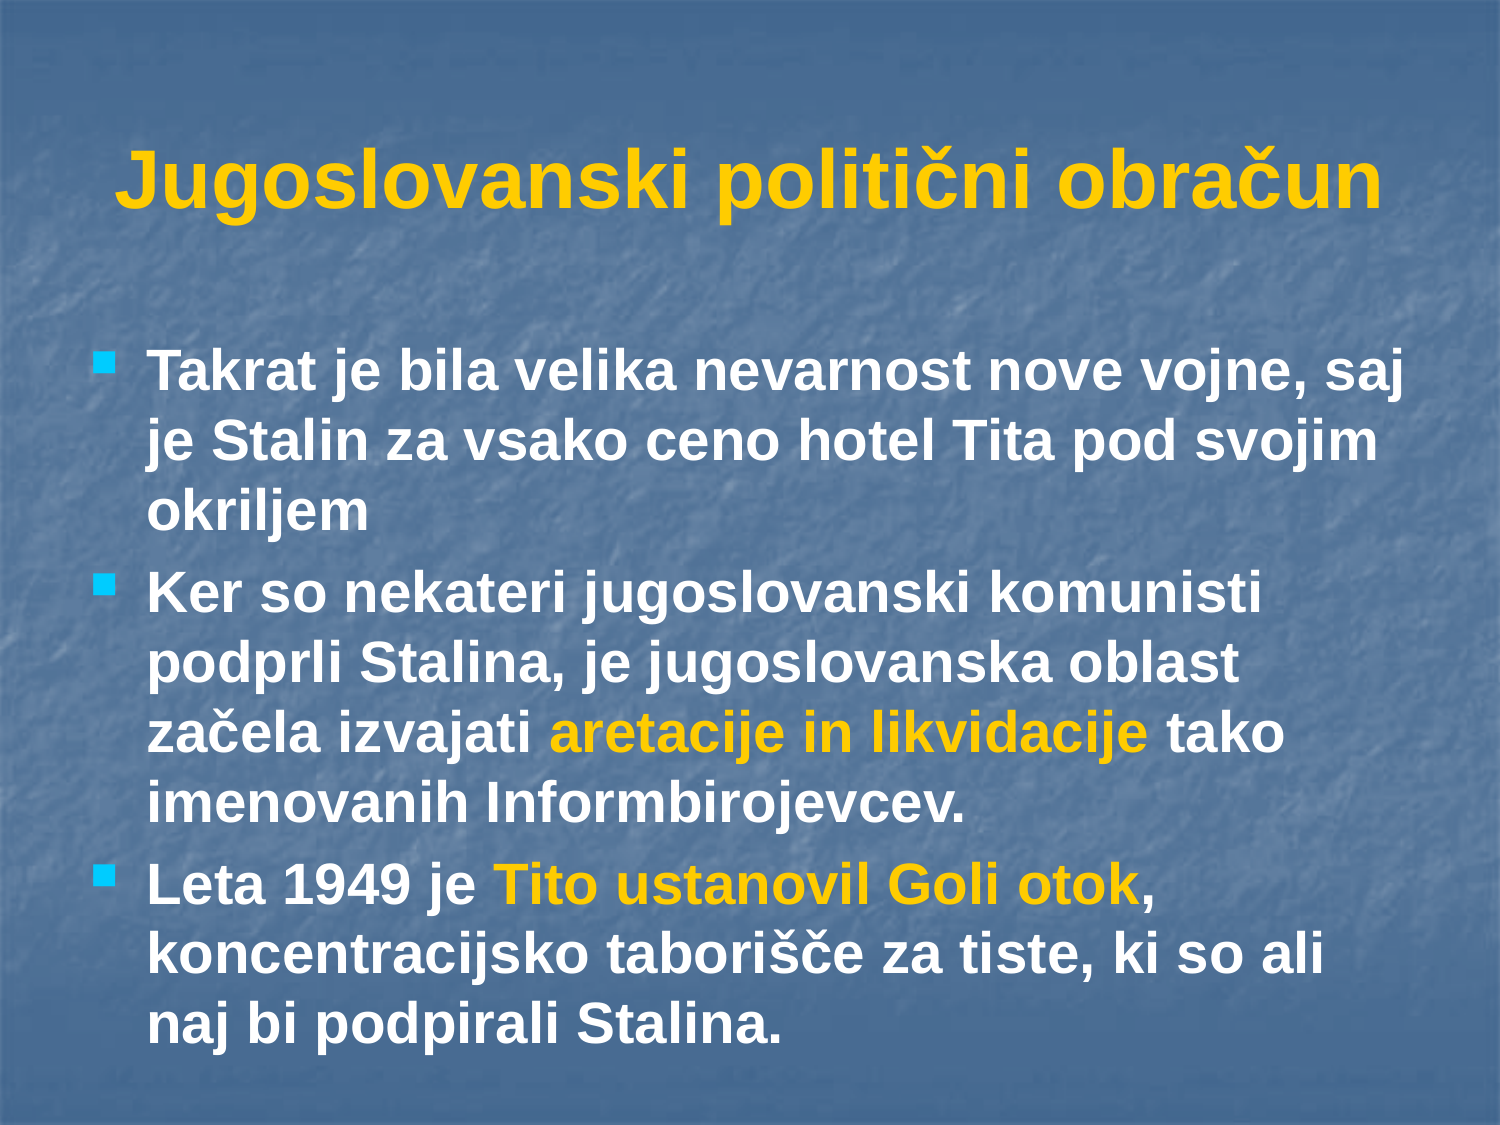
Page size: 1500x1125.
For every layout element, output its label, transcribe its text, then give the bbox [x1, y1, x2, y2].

list Takrat je bila velika nevarnost nove vojne, saj je Stalin za vsako ceno hotel Tita pod svojim okriljem Ker so nekateri jugoslovanski komunisti podprli Stalina, je jugoslovanska oblast začela izvajati aretacije in likvidacije tako imenovanih Informbirojevcev. Leta 1949 je Tito ustanovil Goli otok, koncentracijsko taborišče za tiste, ki so ali naj bi podpirali Stalina. [75, 324, 1425, 1071]
title Jugoslovanski politični obračun [75, 62, 1425, 288]
picture [0, 0, 1500, 1125]
